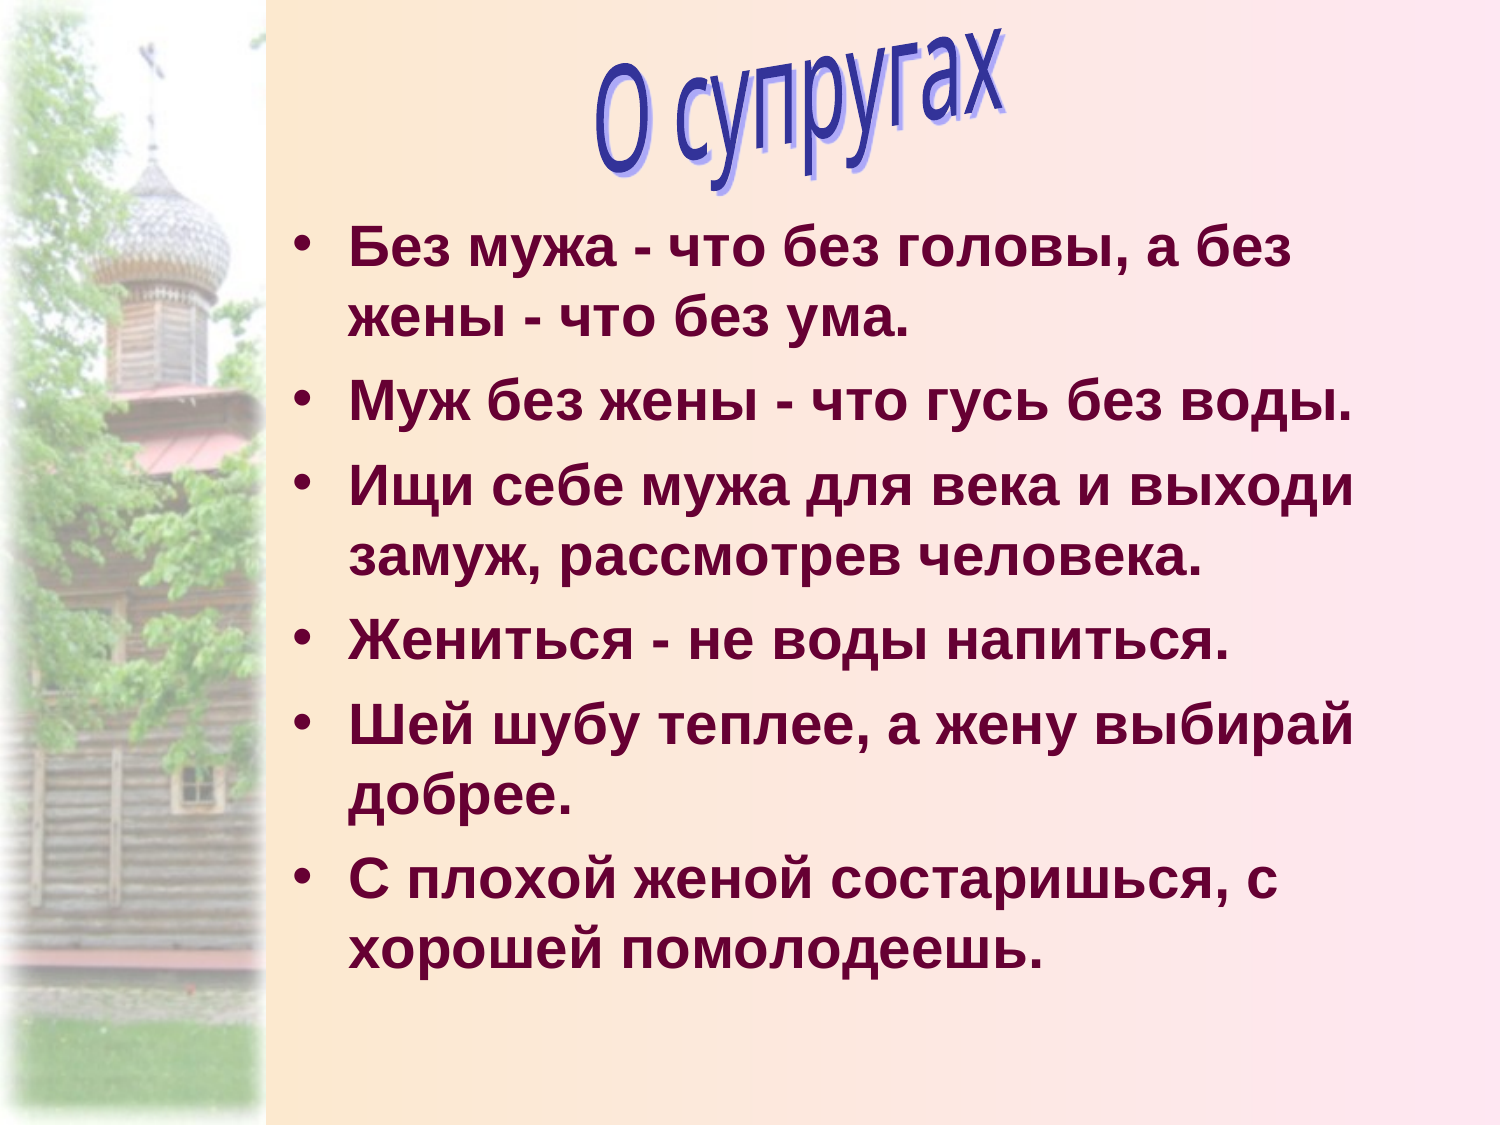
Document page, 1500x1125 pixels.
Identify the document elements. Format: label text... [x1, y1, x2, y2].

text_box О супругах [676, 77, 708, 161]
text_box О супругах [804, 55, 843, 177]
text_box О супругах [845, 47, 886, 169]
text_box О супругах [710, 70, 750, 192]
text_box О супругах [922, 36, 957, 121]
picture [0, 0, 266, 1125]
text_box О супругах [596, 63, 648, 173]
text_box О супругах [756, 63, 792, 149]
text_box Без мужа - что без головы, а без жены - что без ума. Муж без жены - что гусь без воды. Ищи себе мужа для века и выходи замуж, рассмотрев человека. Жениться - не воды напиться. Шей шубу теплее, а жену выбирай добрее. С плохой женой состаришься, с хорошей помолодеешь. [277, 200, 1436, 1058]
text_box О супругах [891, 42, 918, 127]
text_box О супругах [964, 28, 1003, 115]
